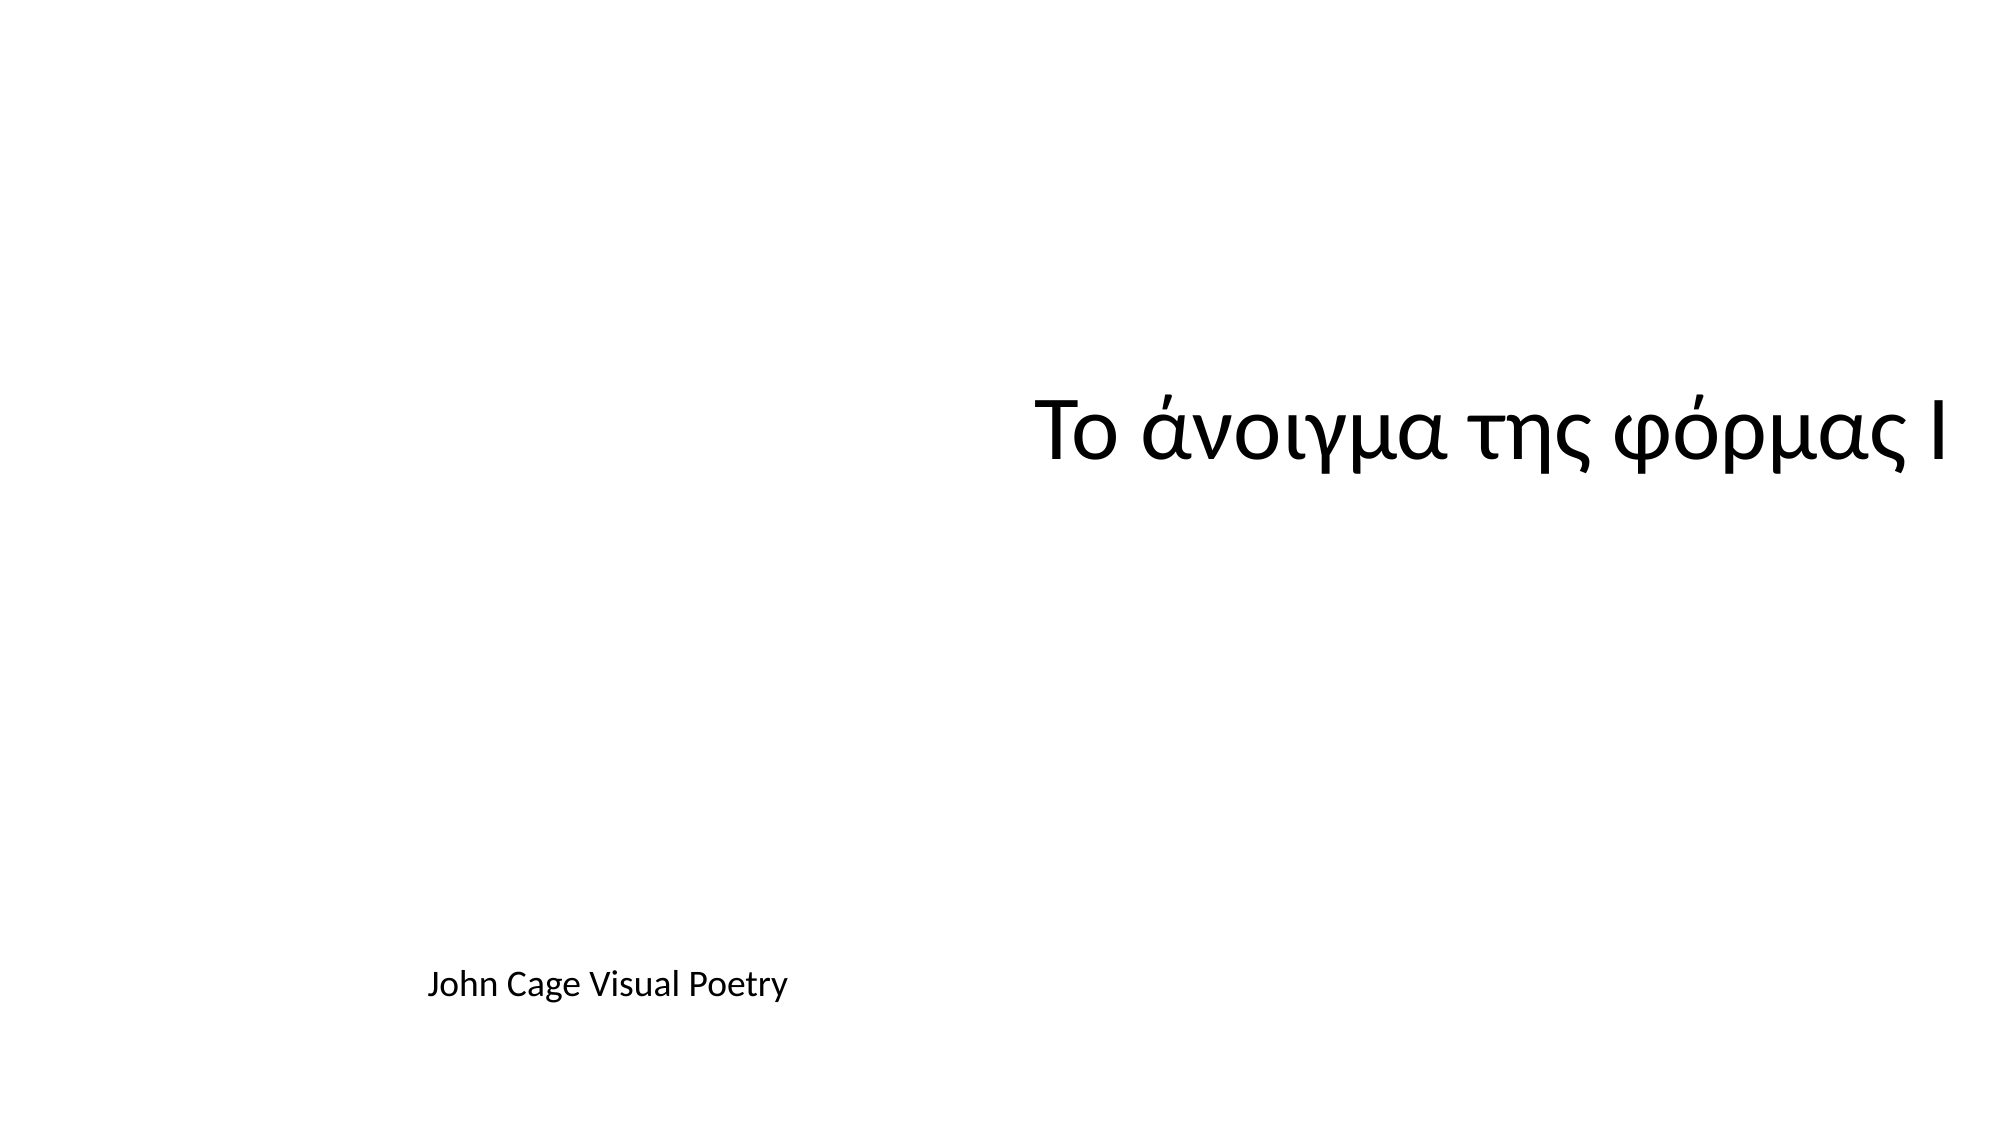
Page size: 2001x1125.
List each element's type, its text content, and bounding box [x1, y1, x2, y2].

text_box John Cage Visual Poetry [412, 950, 808, 1012]
text_box Το άνοιγμα της φόρμας Ι [1019, 360, 2000, 488]
